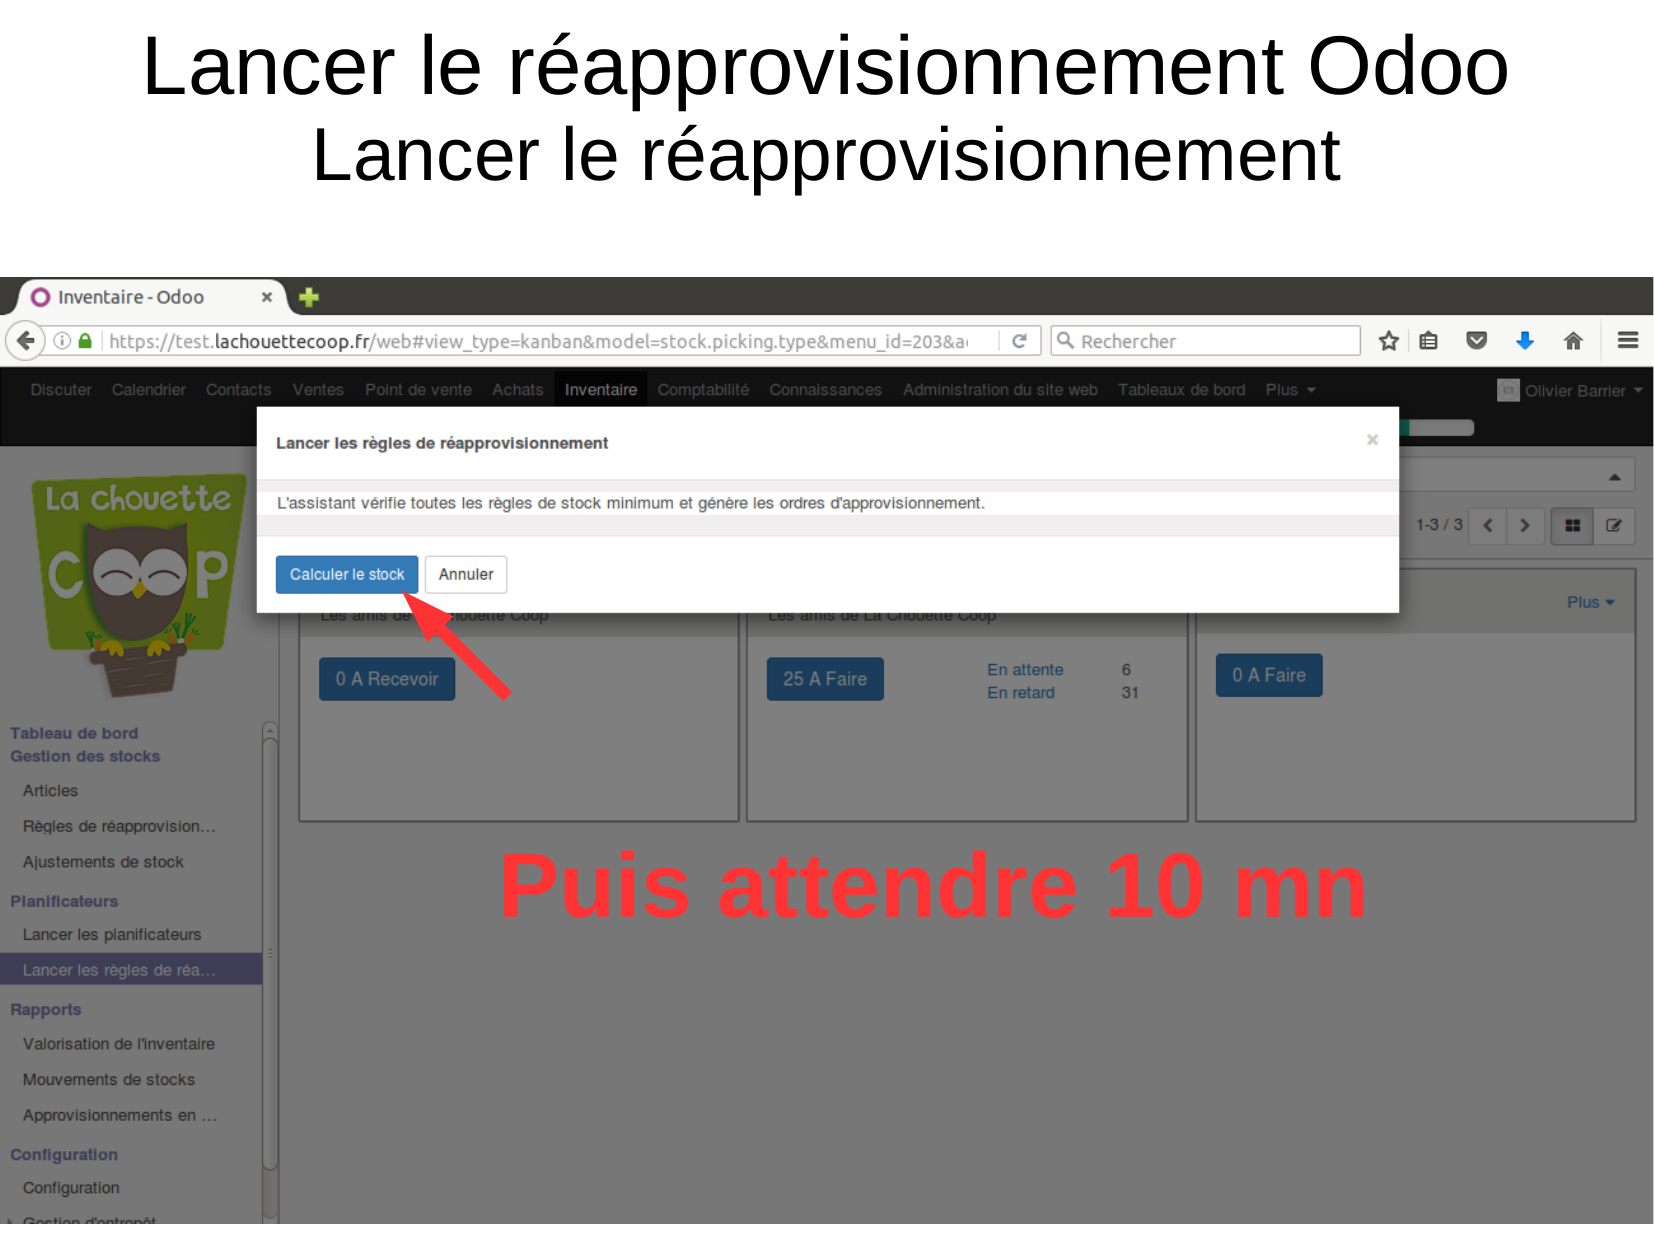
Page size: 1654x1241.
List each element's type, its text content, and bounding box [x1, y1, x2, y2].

title Lancer le réapprovisionnement Odoo Lancer le réapprovisionnement [82, 18, 1571, 197]
text_box Puis attendre 10 mn [484, 827, 1430, 1004]
picture [0, 277, 1654, 1224]
